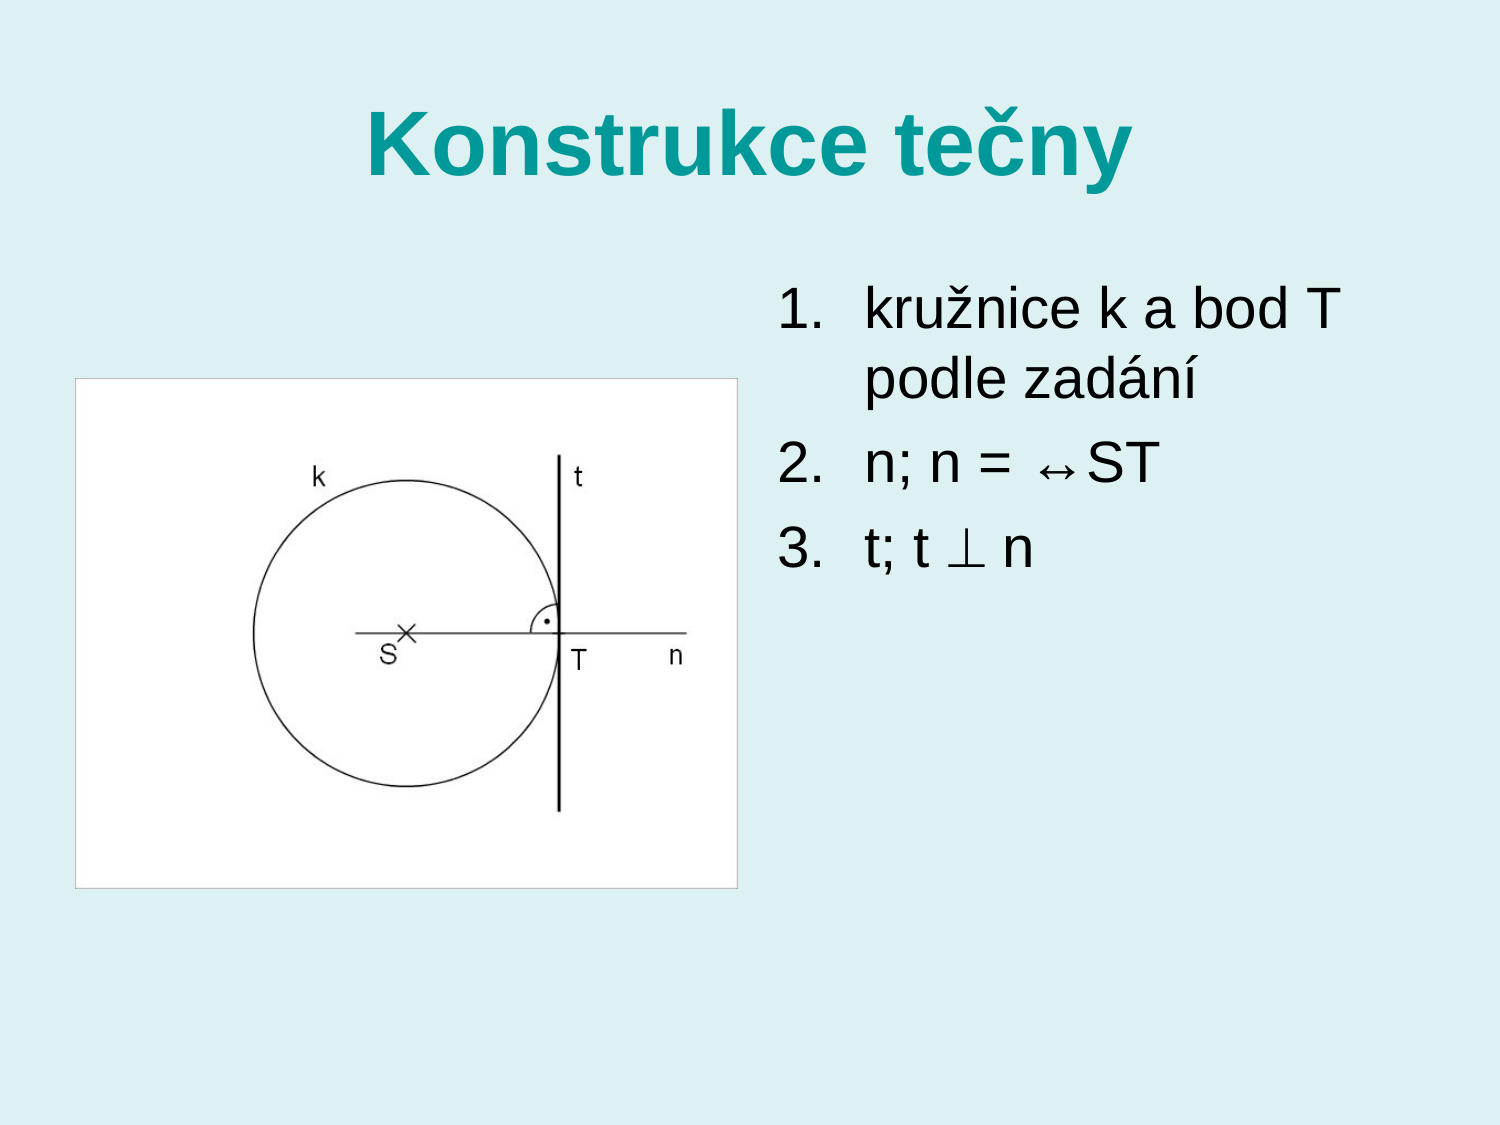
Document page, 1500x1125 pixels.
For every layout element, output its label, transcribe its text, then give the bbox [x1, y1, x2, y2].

list kružnice k a bod T podle zadání n; n = ↔ST t; t  n [762, 262, 1426, 1006]
picture [75, 378, 738, 889]
title Konstrukce tečny [75, 45, 1426, 233]
